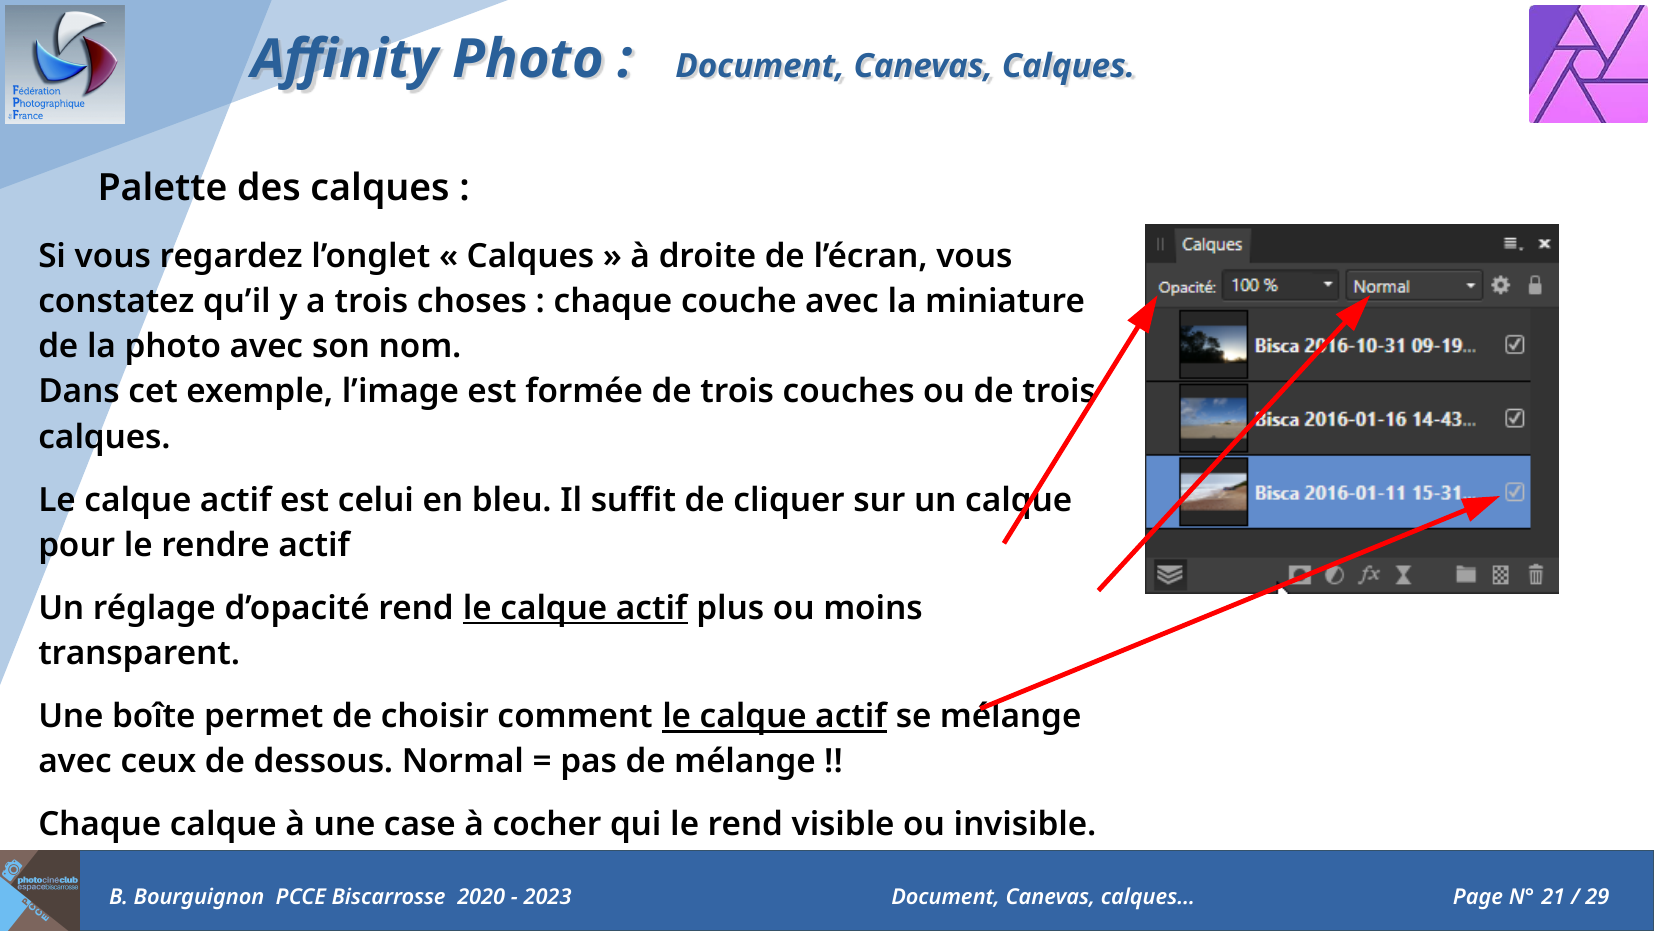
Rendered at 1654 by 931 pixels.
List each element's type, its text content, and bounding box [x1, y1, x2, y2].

picture [0, 850, 80, 931]
text_box Palette des calques : [82, 153, 1176, 216]
picture [1145, 224, 1559, 594]
picture [1529, 5, 1648, 123]
picture [5, 5, 125, 124]
text_box Si vous regardez l’onglet « Calques » à droite de l’écran, vous constatez qu’il y a trois choses : chaque couche avec la miniature de la photo avec son nom. Dans cet exemple, l’image est formée de trois couches ou de trois calques. Le calque actif est celui en bleu. Il suffit de cliquer sur un calque pour le rendre actif Un réglage d’opacité rend le calque actif plus ou moins transparent. Une boîte permet de choisir comment le calque actif se mélange avec ceux de dessous. Normal = pas de mélange !! Chaque calque à une case à cocher qui le rend visible ou invisible. [23, 224, 1123, 817]
